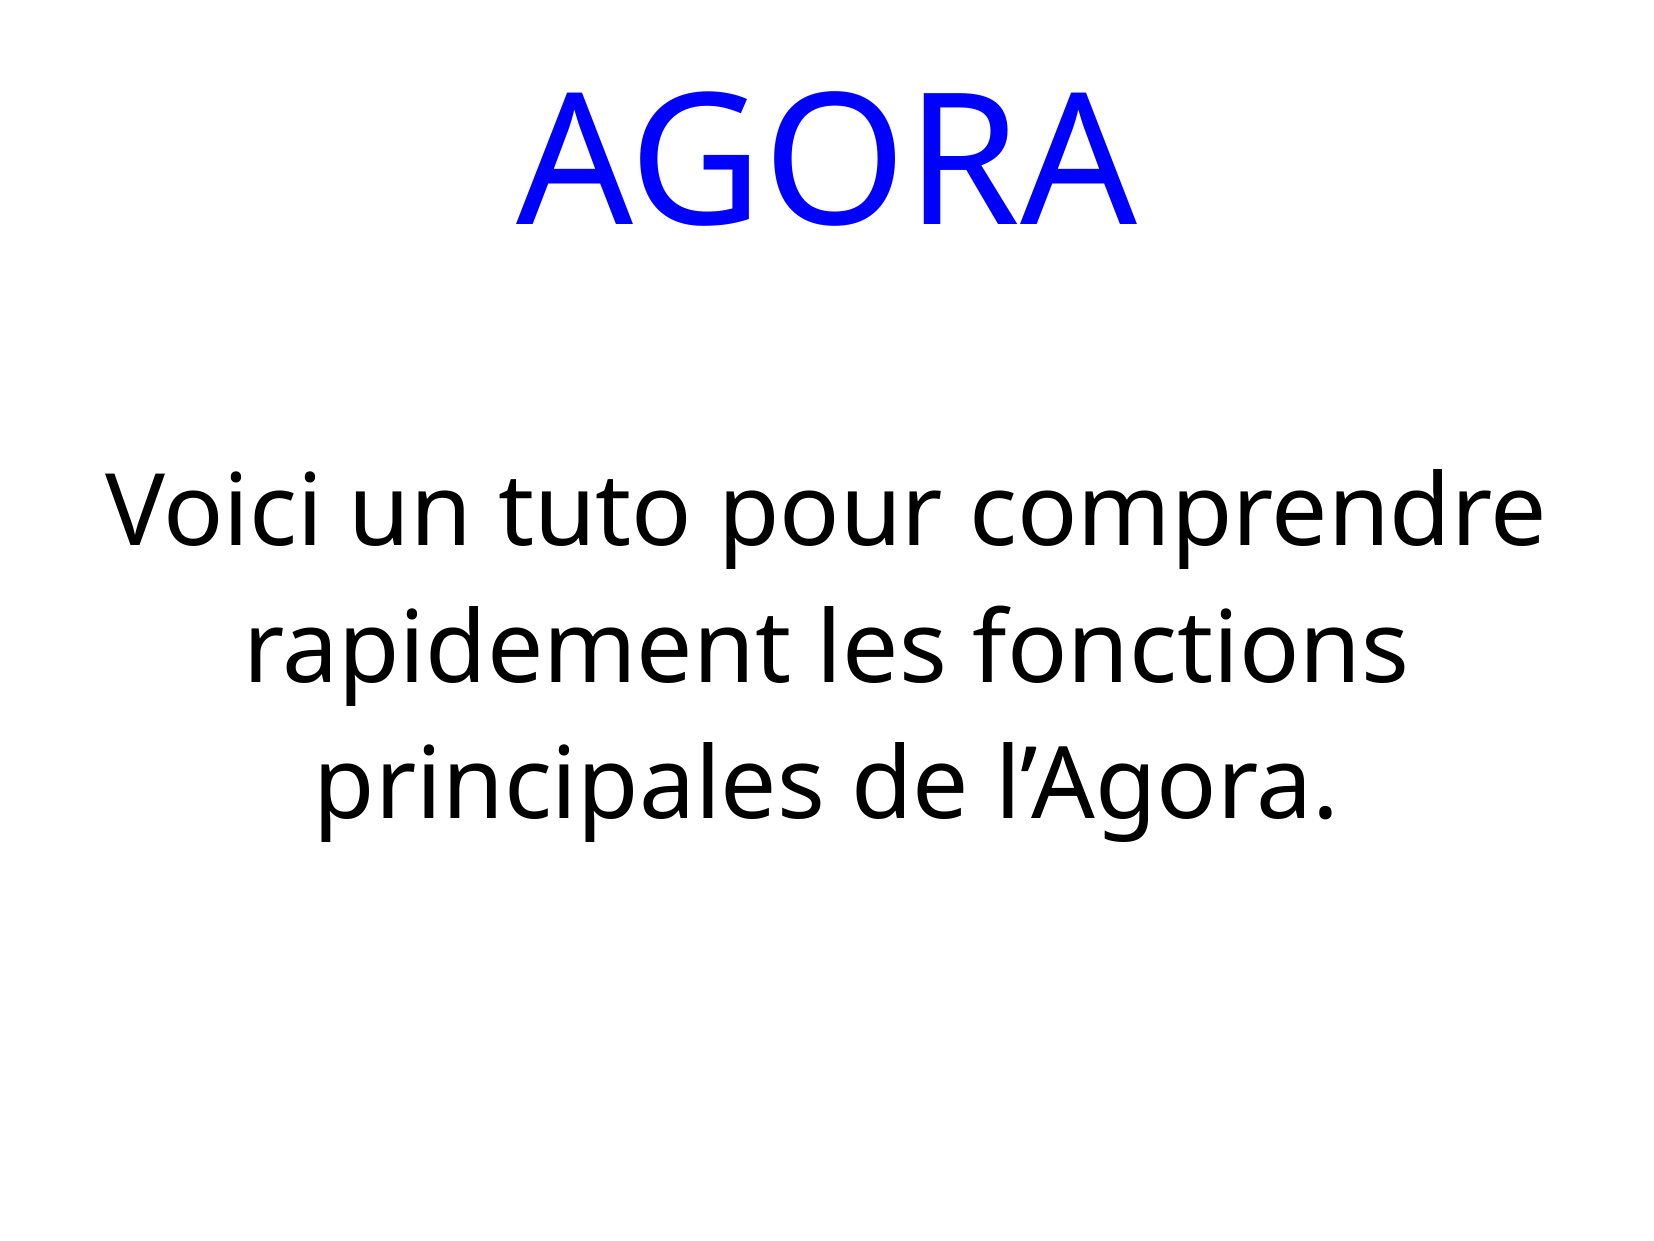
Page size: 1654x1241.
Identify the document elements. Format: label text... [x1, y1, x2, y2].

title AGORA [82, 23, 1571, 222]
subtitle Voici un tuto pour comprendre rapidement les fonctions principales de l’Agora. [82, 222, 1571, 1078]
